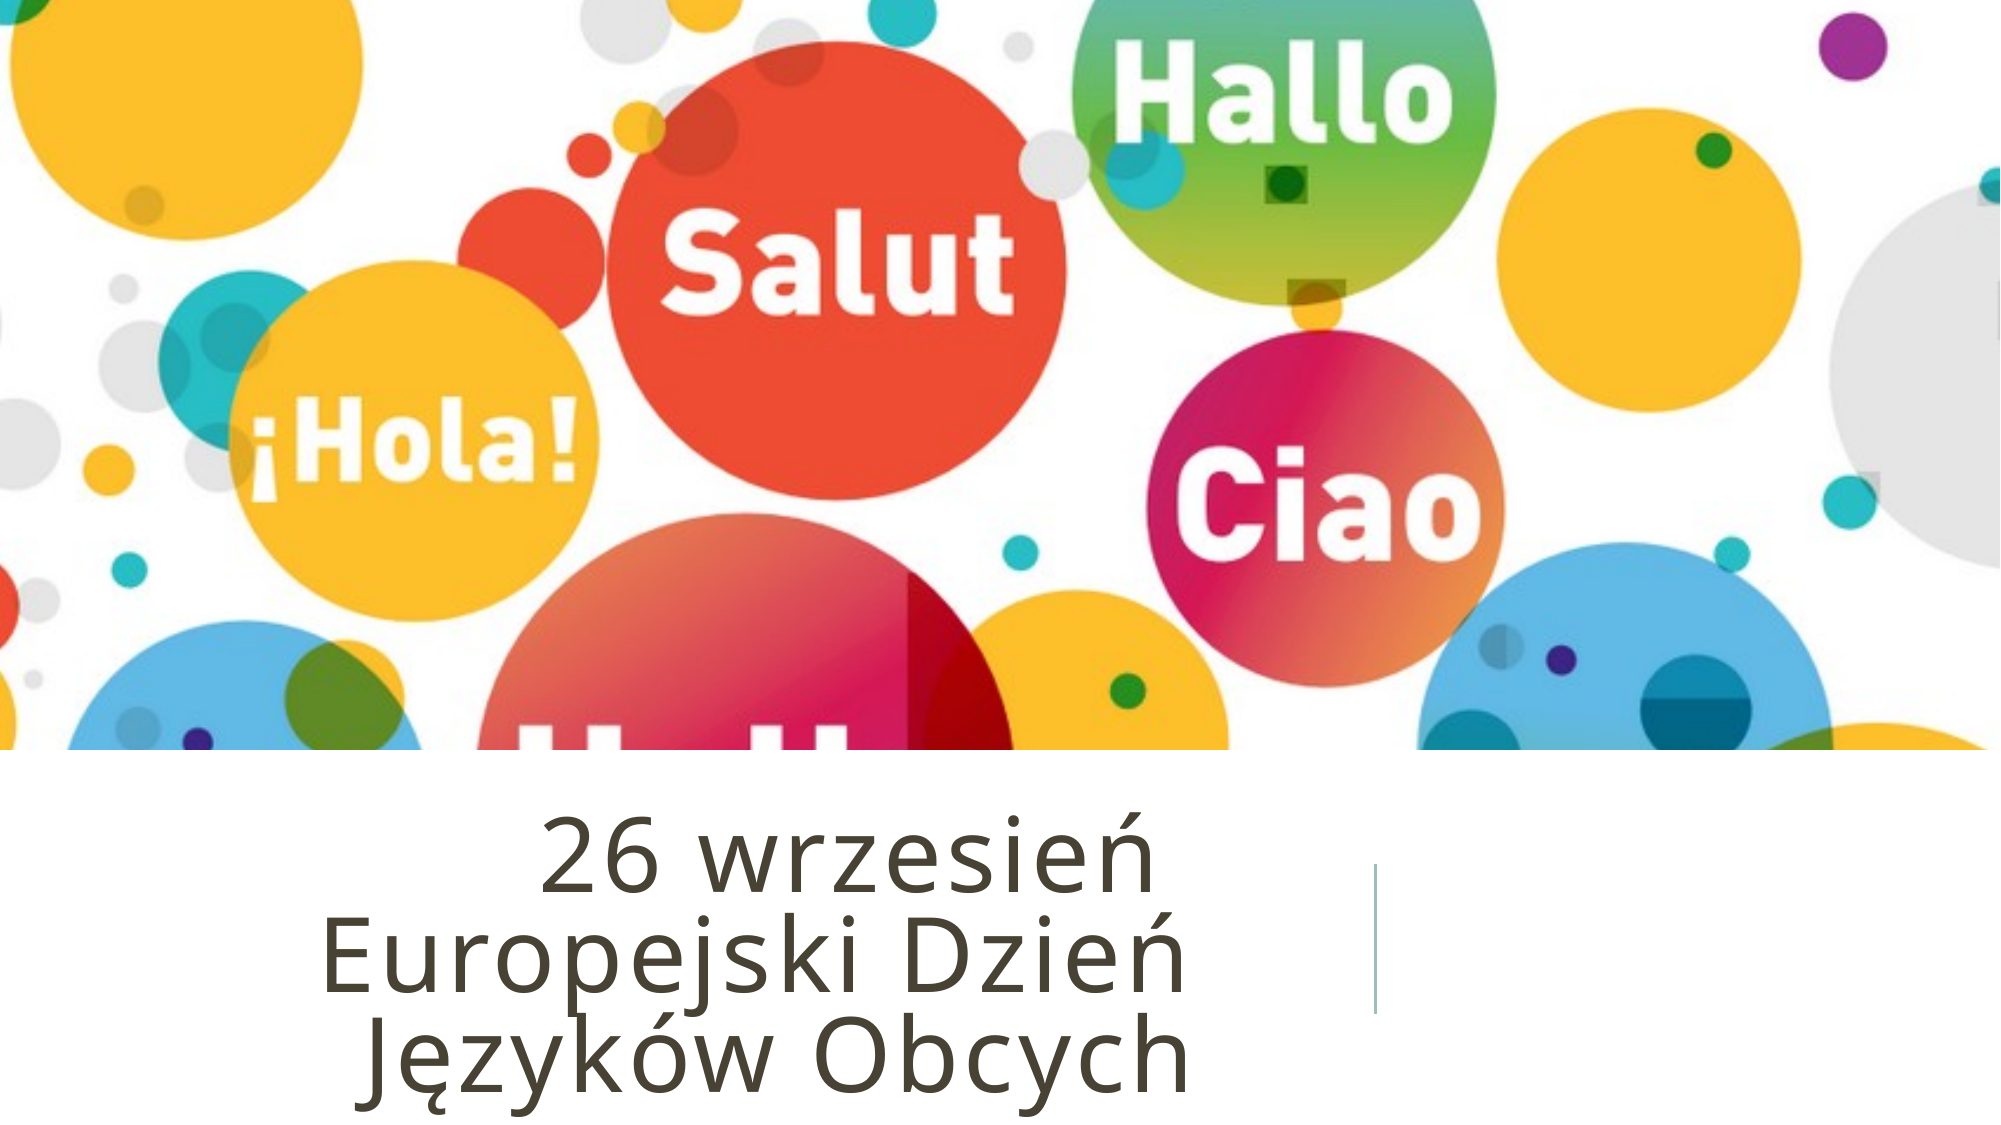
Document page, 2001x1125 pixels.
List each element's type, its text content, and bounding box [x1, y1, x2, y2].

picture [0, 0, 2001, 751]
title 26 wrzesień Europejski Dzień Języków Obcych [302, 805, 1578, 1046]
